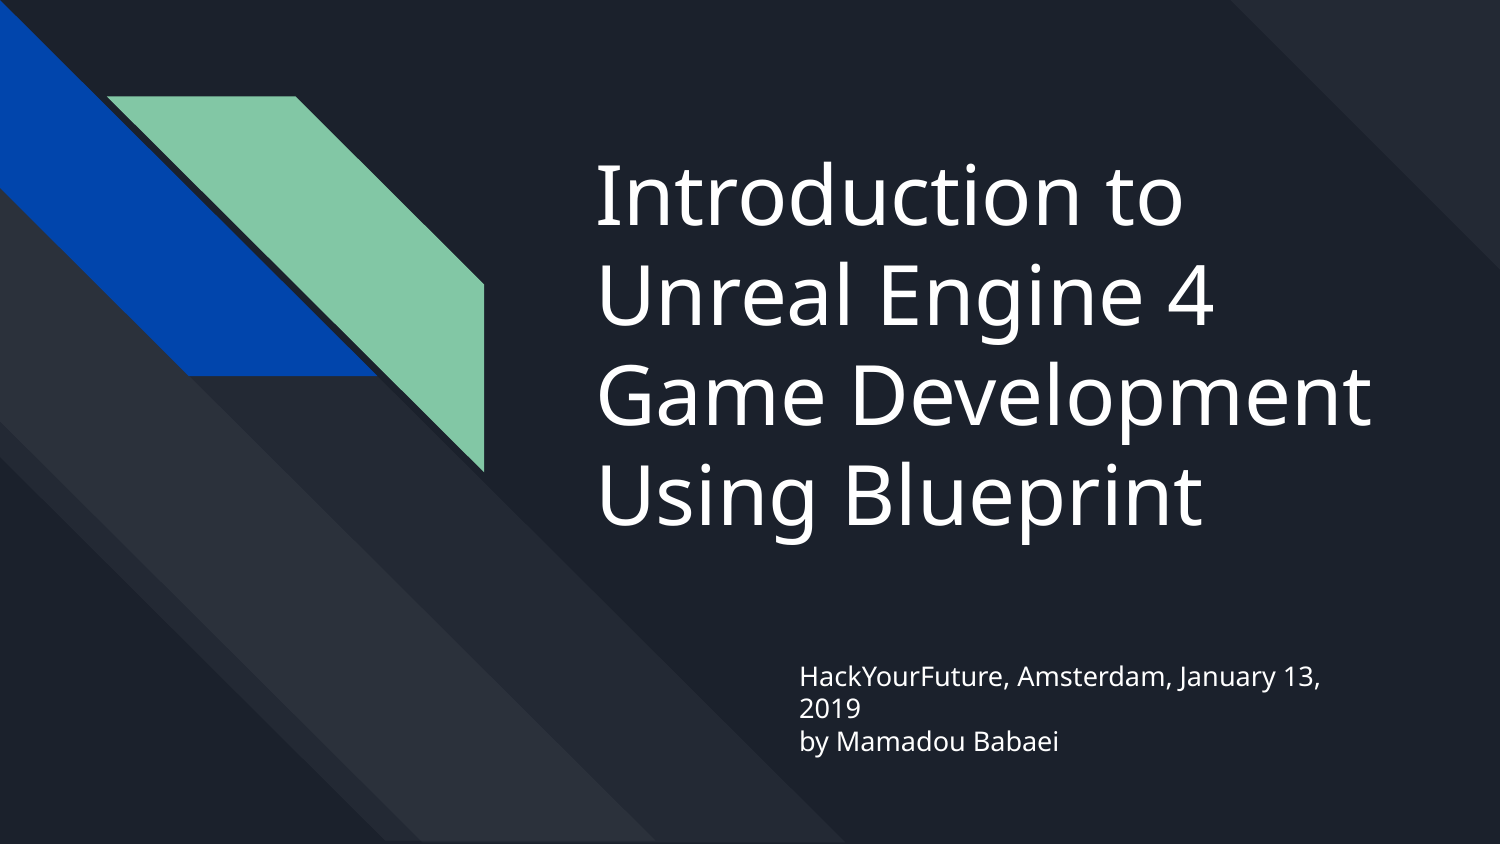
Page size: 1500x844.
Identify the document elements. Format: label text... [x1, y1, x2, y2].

text_box HackYourFuture, Amsterdam, January 13, 2019 by Mamadou Babaei [784, 643, 1404, 727]
text_box Introduction to Unreal Engine 4 Game Development Using Blueprint [580, 127, 1404, 518]
